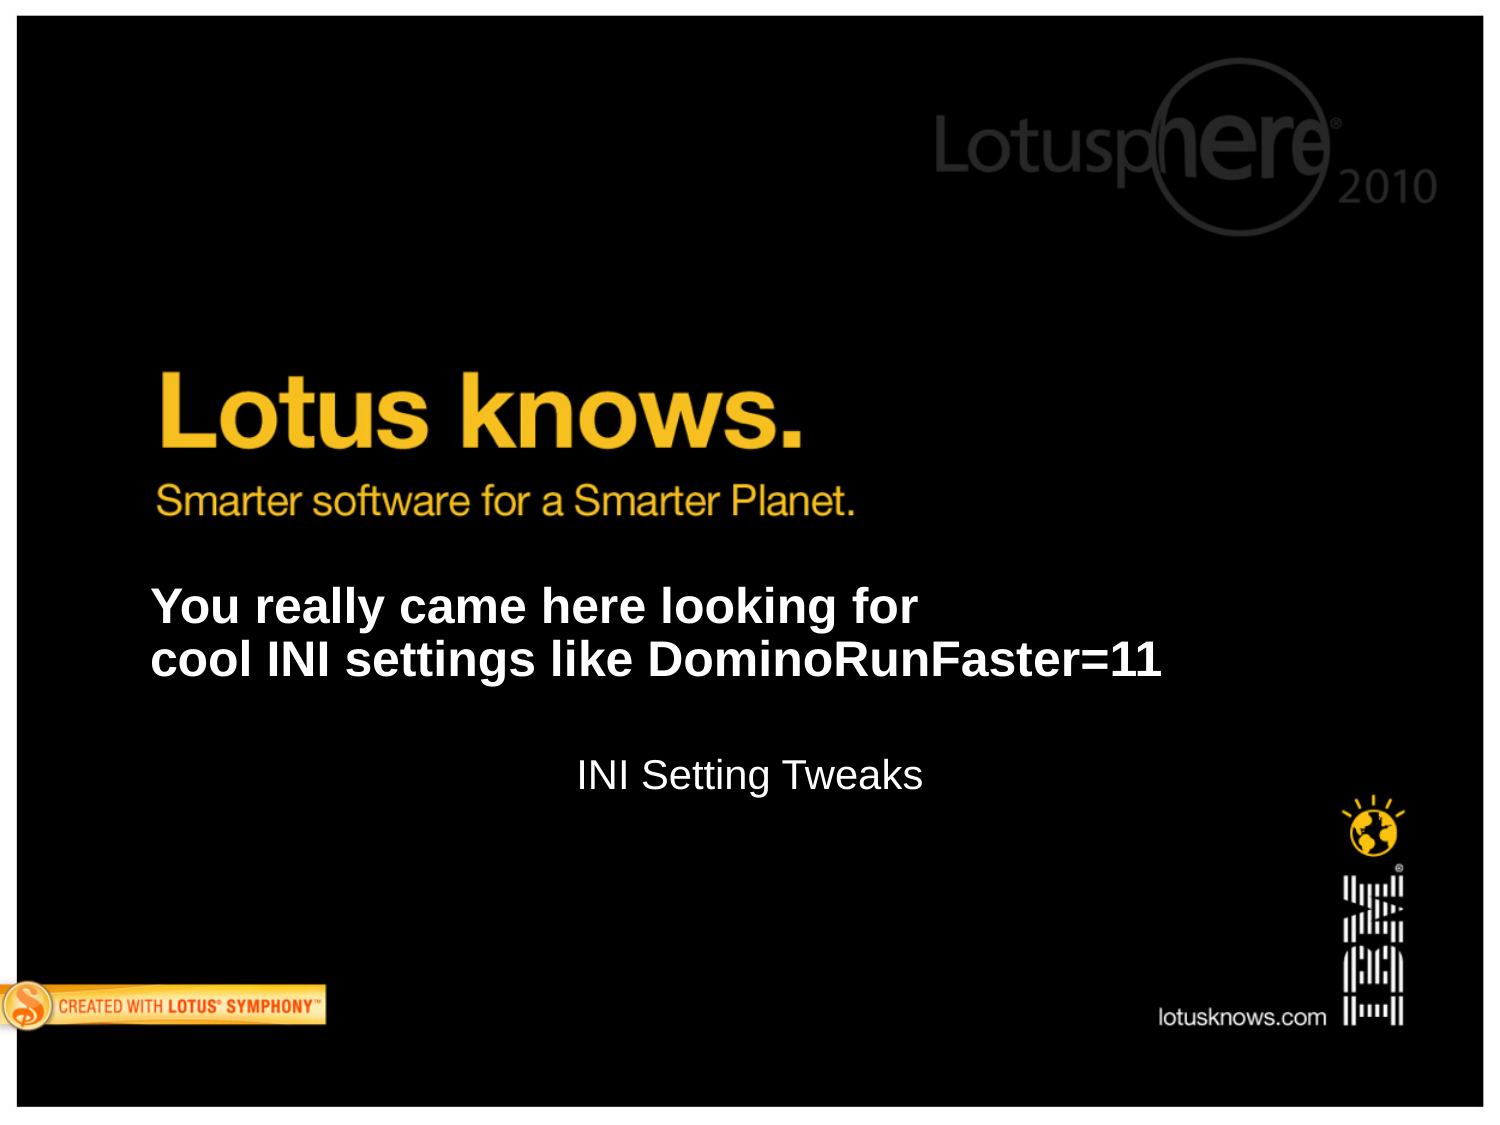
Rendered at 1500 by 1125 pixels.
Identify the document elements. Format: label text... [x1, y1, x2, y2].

text_box INI Setting Tweaks [225, 750, 1276, 976]
title You really came here looking for cool INI settings like DominoRunFaster=11 [150, 549, 1338, 688]
picture [0, 0, 1499, 1125]
